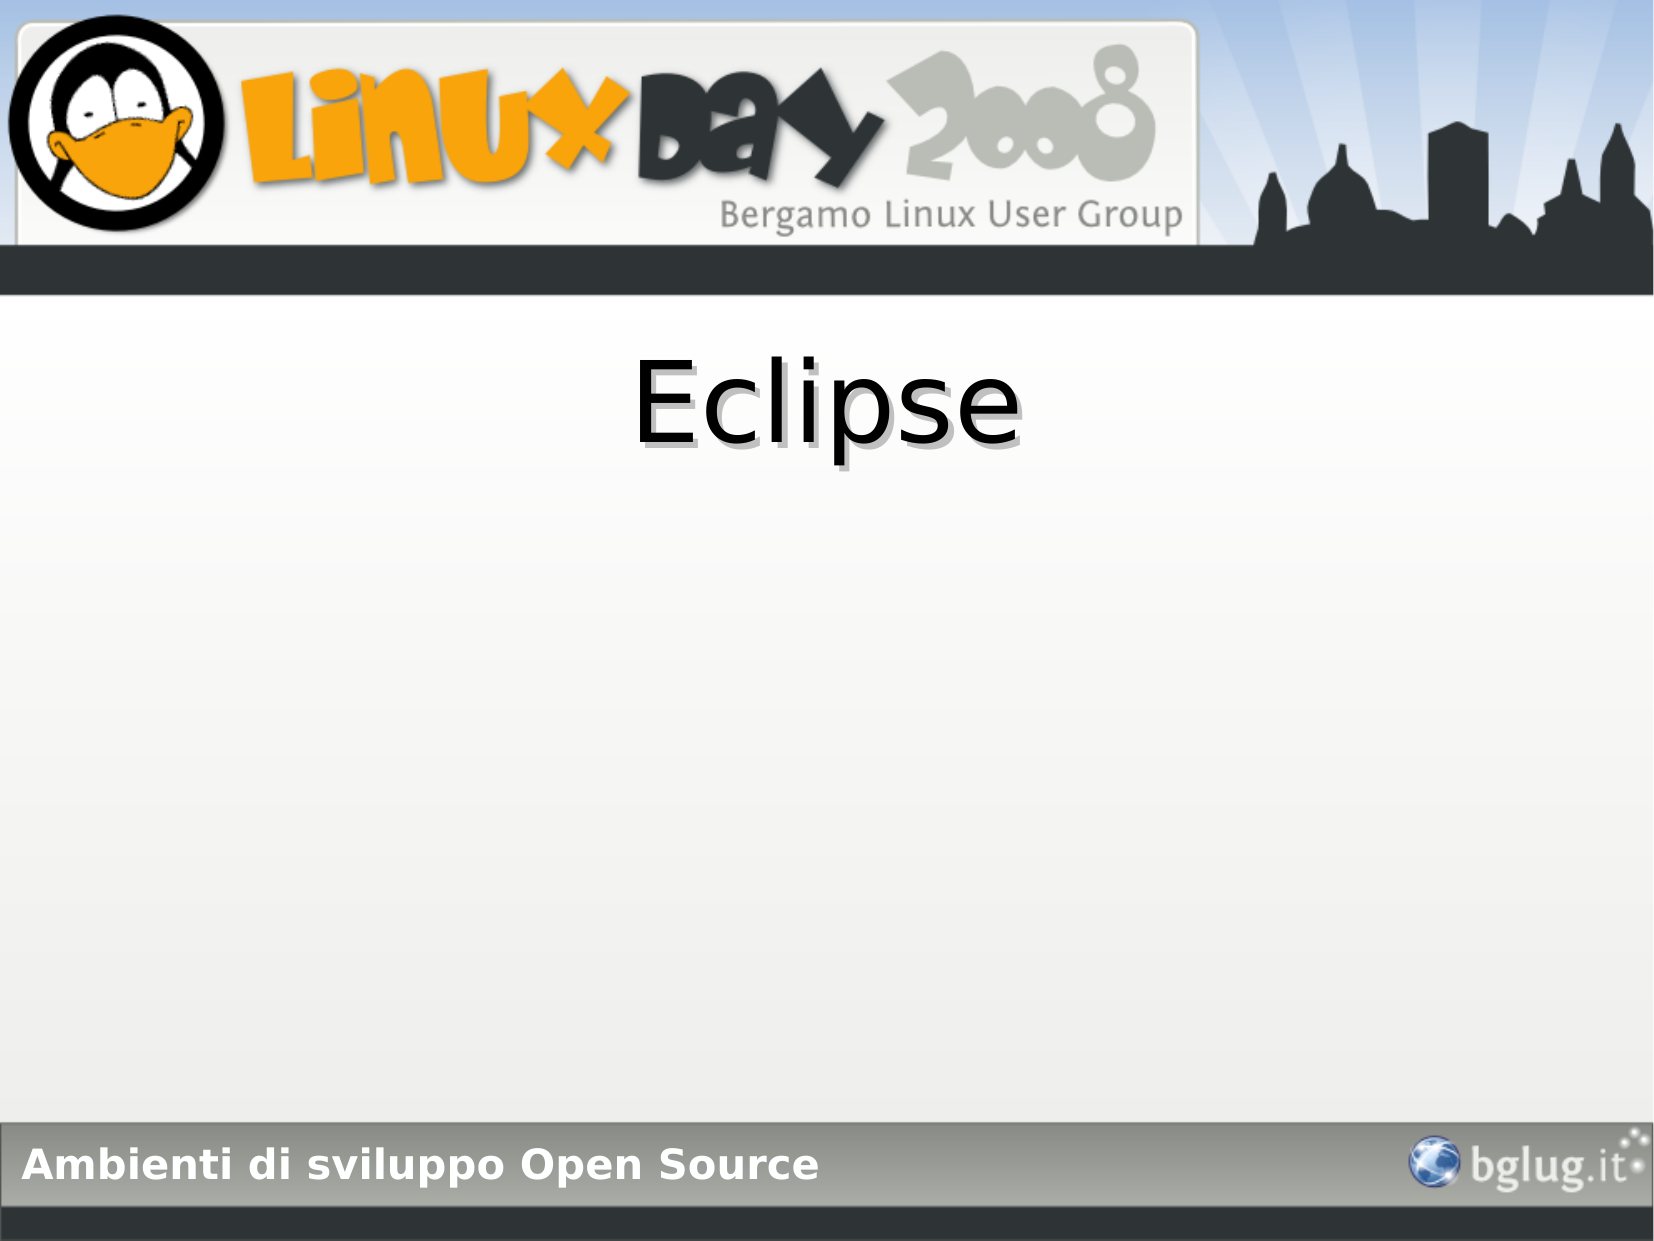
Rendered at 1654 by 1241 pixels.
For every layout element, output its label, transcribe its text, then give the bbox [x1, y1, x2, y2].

picture [0, 0, 1654, 1241]
text_box Ambienti di sviluppo Open Source [6, 1133, 719, 1196]
text_box Eclipse [614, 330, 1026, 472]
